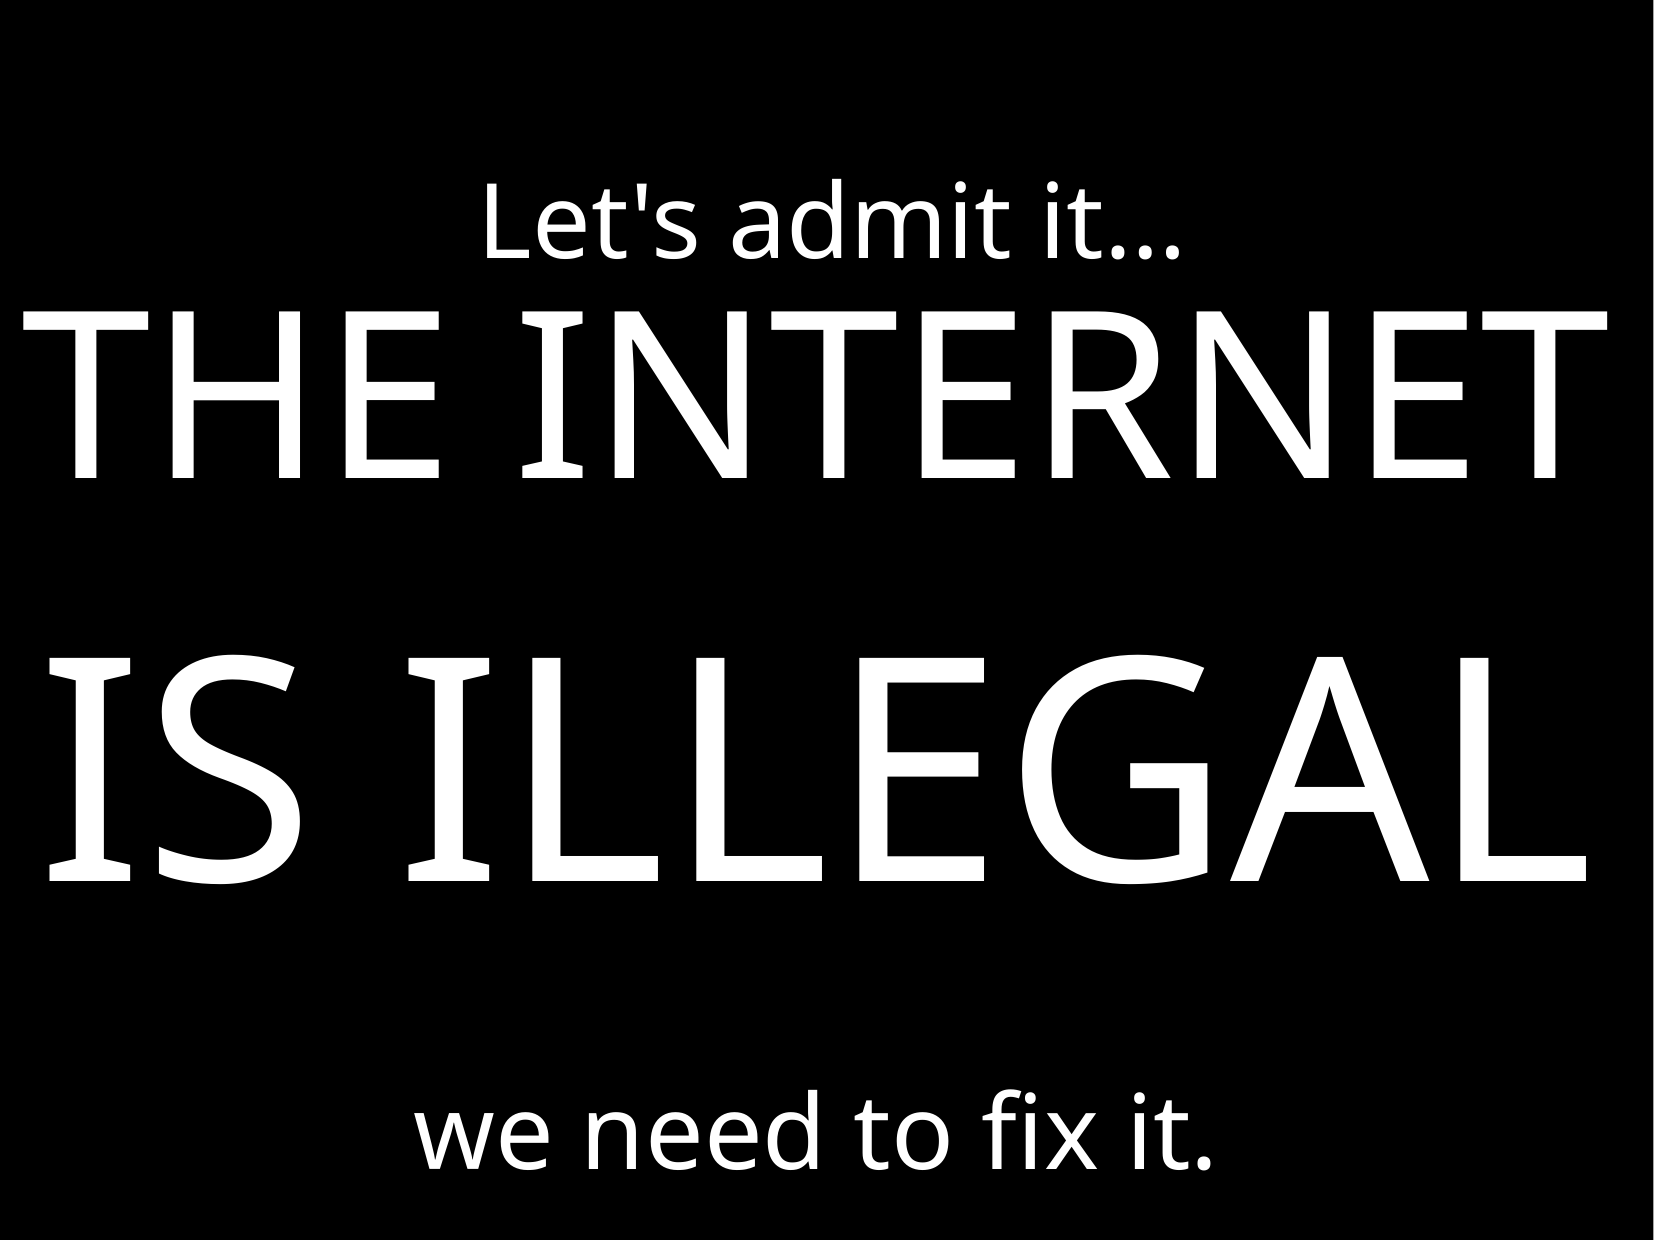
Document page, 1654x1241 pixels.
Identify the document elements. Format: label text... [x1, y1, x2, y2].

title Let's admit it… [88, 114, 1577, 322]
subtitle THE INTERNET IS ILLEGAL we need to fix it. [88, 355, 1544, 1075]
